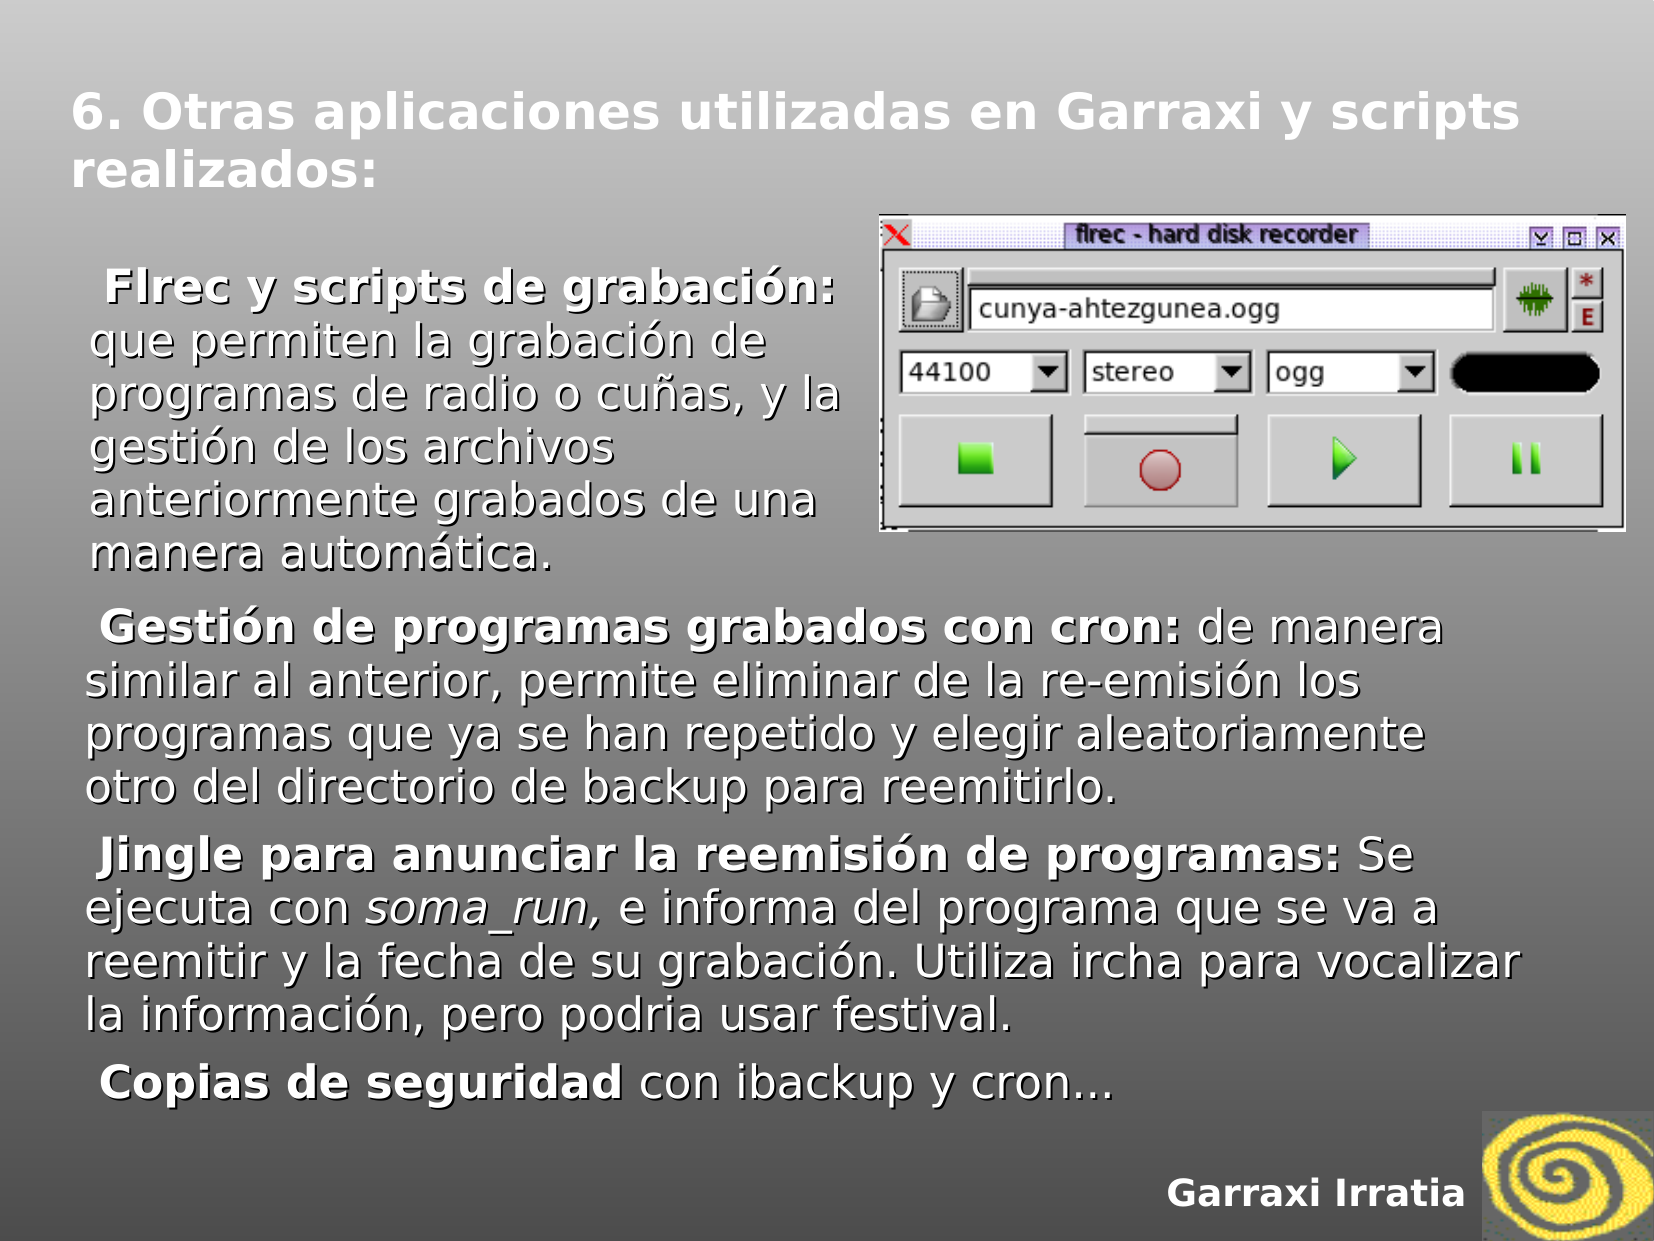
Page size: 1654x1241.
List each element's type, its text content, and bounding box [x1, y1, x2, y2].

text_box Gestión de programas grabados con cron: de manera similar al anterior, permite eliminar de la re-emisión los programas que ya se han repetido y elegir aleatoriamente otro del directorio de backup para reemitirlo. Jingle para anunciar la reemisión de programas: Se ejecuta con soma_run, e informa del programa que se va a reemitir y la fecha de su grabación. Utiliza ircha para vocalizar la información, pero podria usar festival. Copias de seguridad con ibackup y cron... [69, 592, 1548, 1150]
text_box 6. Otras aplicaciones utilizadas en Garraxi y scripts realizados: [55, 75, 1616, 208]
picture [1482, 1111, 1654, 1241]
picture [879, 214, 1626, 532]
text_box Flrec y scripts de grabación: que permiten la grabación de programas de radio o cuñas, y la gestión de los archivos anteriormente grabados de una manera automática. [73, 252, 874, 588]
